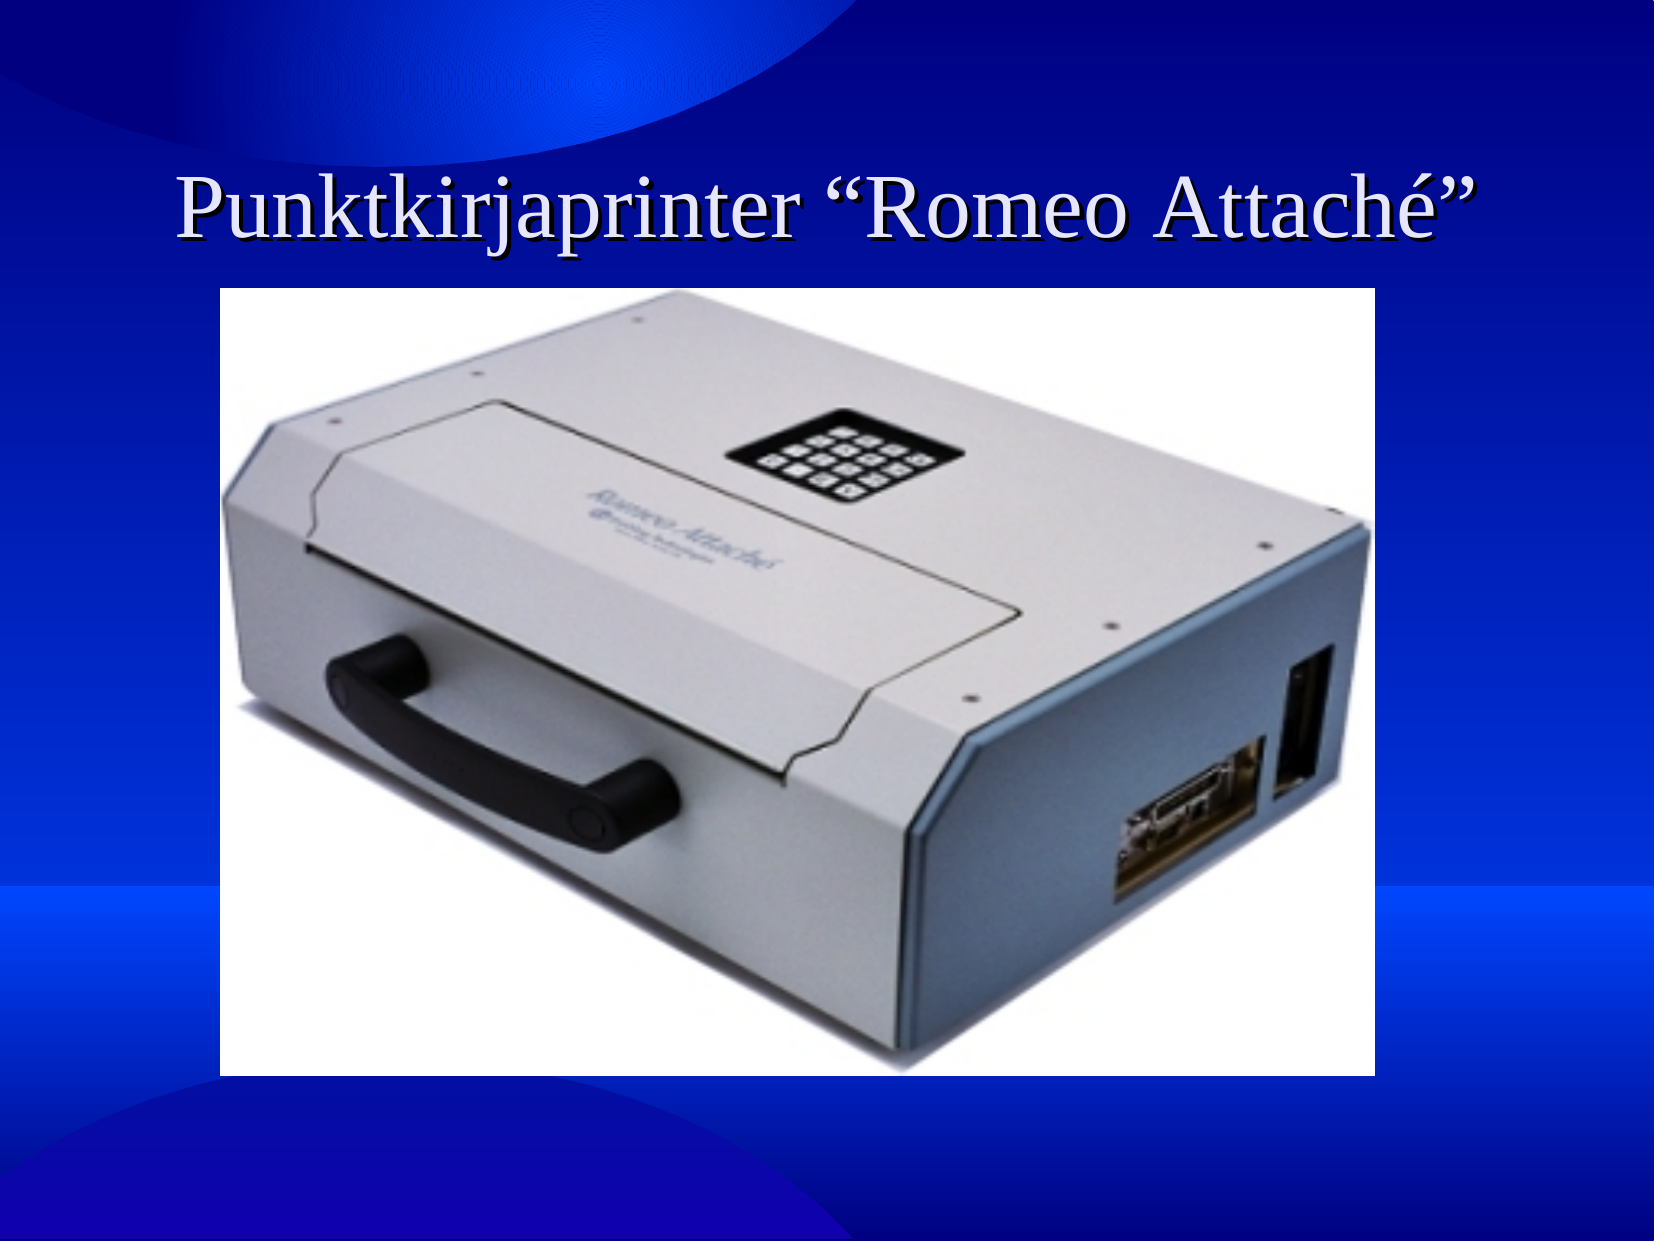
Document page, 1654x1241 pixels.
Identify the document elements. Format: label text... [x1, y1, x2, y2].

picture [220, 288, 1375, 1076]
title Punktkirjaprinter “Romeo Attaché” [121, 102, 1534, 311]
